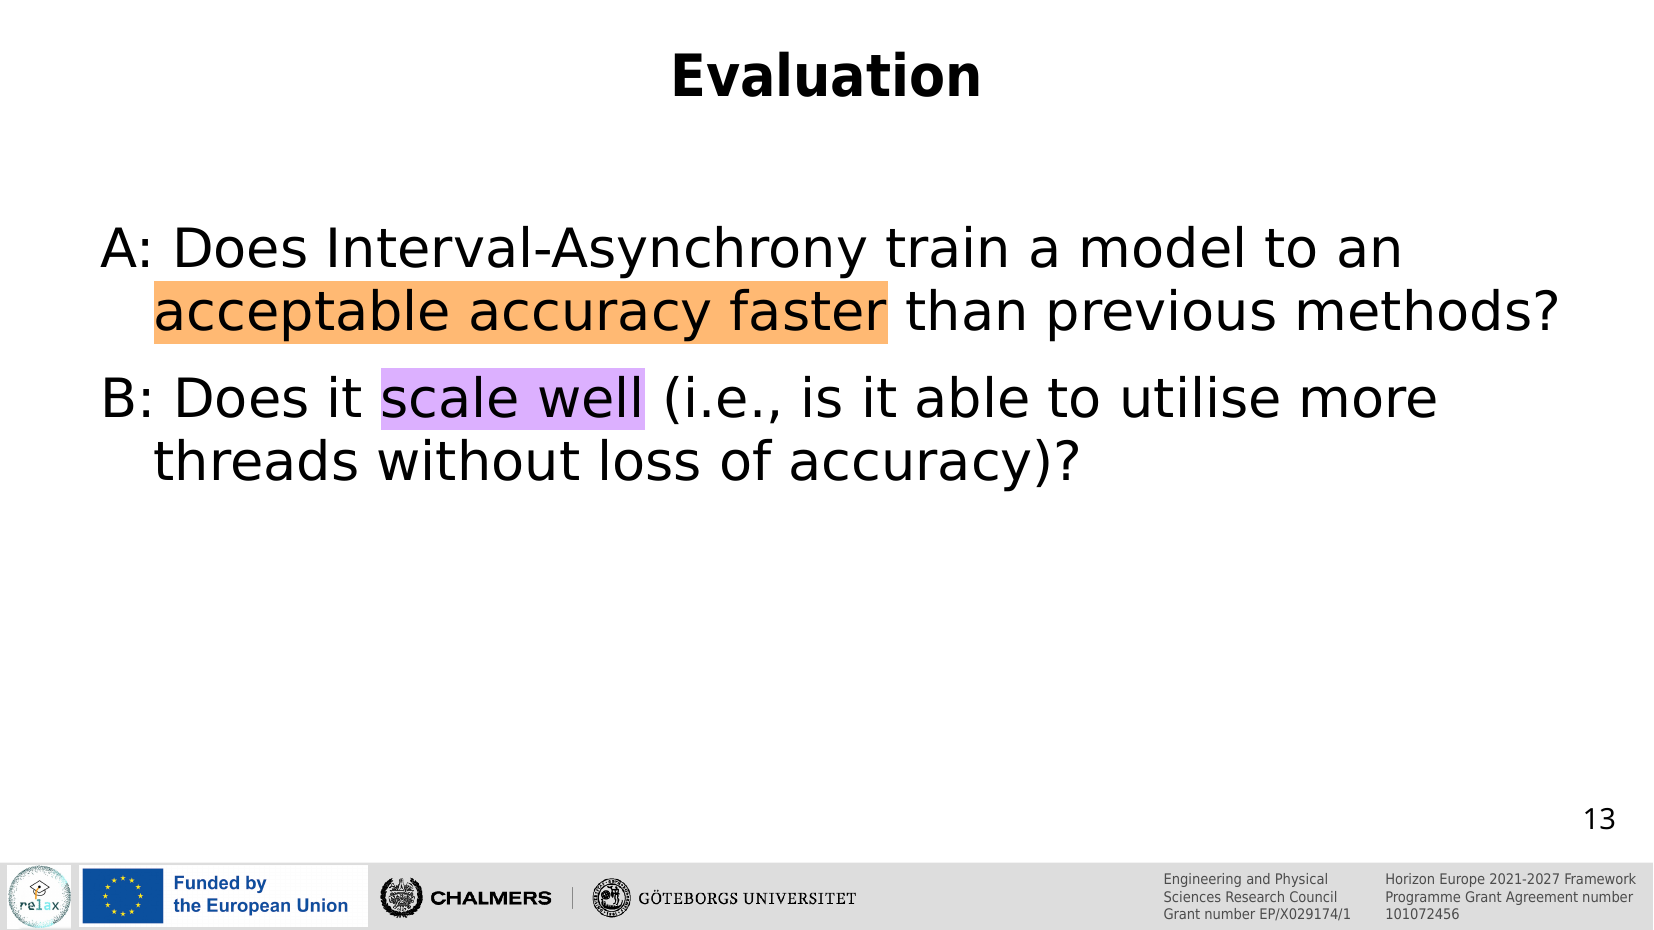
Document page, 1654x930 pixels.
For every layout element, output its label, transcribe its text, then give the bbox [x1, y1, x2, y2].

title Evaluation [82, 19, 1571, 133]
list Does Interval-Asynchrony train a model to an acceptable accuracy faster than previous methods? Does it scale well (i.e., is it able to utilise more threads without loss of accuracy)? [82, 217, 1571, 757]
picture [79, 856, 876, 930]
picture [7, 865, 71, 929]
